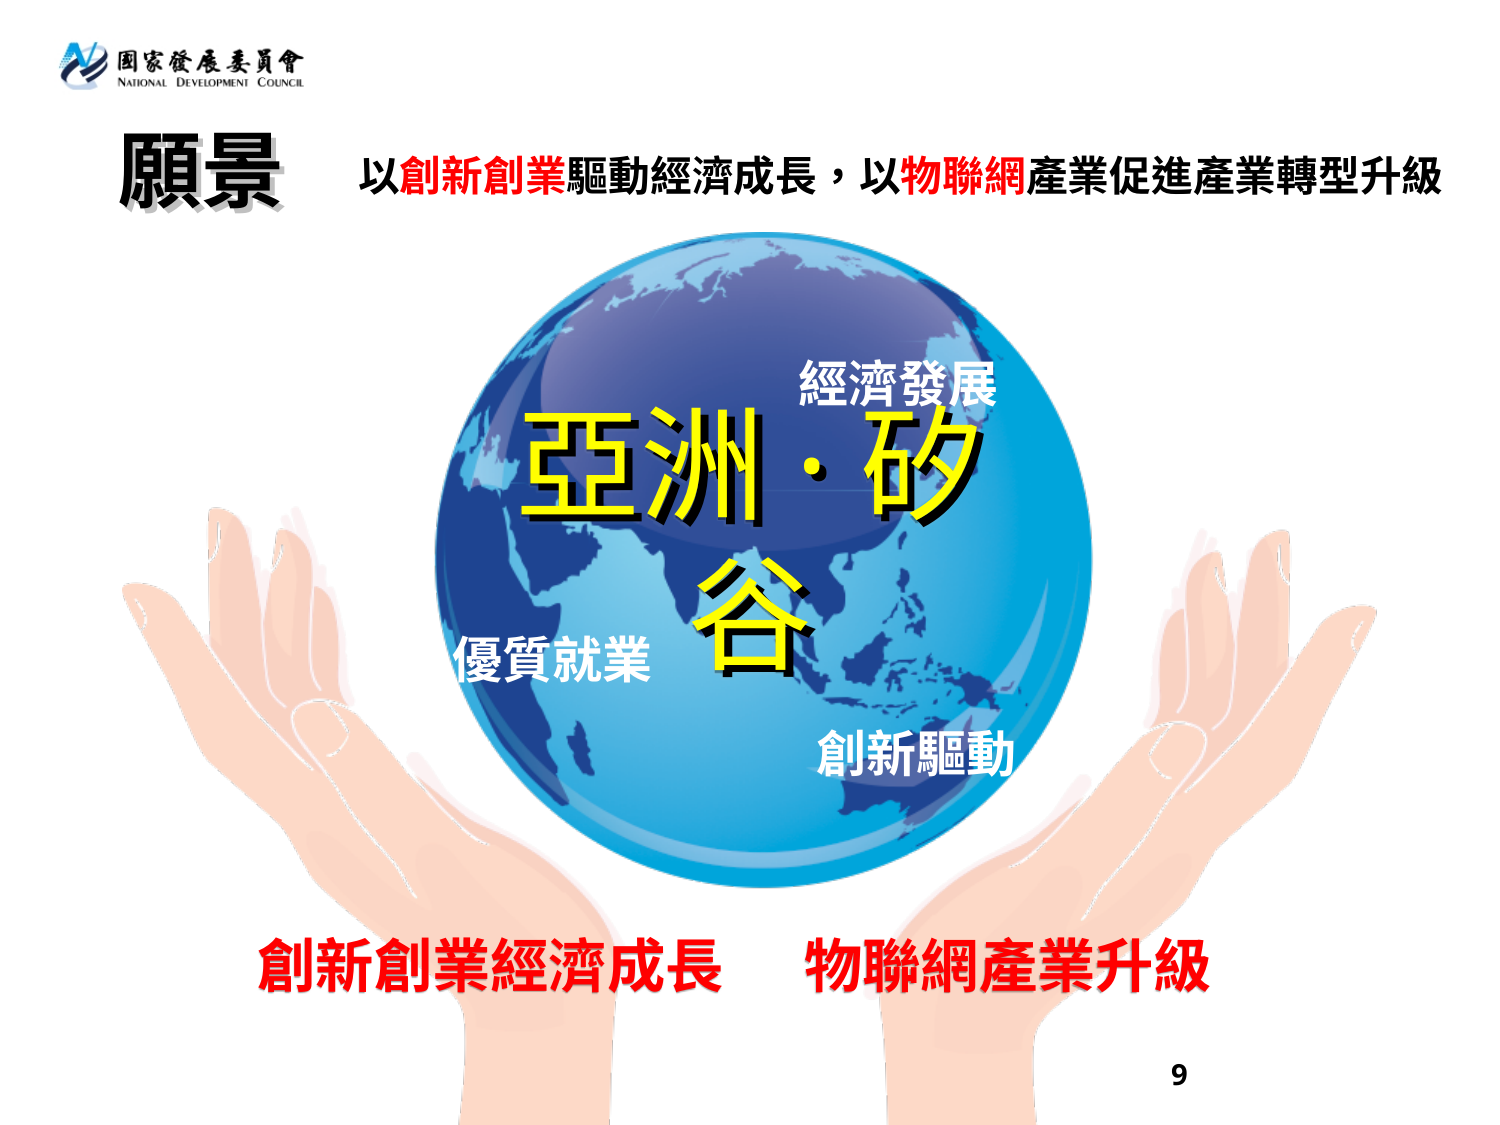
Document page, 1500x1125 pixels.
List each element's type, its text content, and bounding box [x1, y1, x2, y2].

text_box 以創新創業驅動經濟成長，以物聯網產業促進產業轉型升級 [343, 142, 1460, 208]
text_box 經濟發展 [791, 345, 1142, 420]
text_box 經濟發展 [960, 375, 968, 385]
title 願景 [103, 59, 1397, 278]
text_box 創新驅動 [809, 715, 1160, 790]
picture [122, 278, 1378, 1125]
text_box 創新創業經濟成長 [243, 929, 738, 999]
text_box 亞洲·矽谷 [467, 385, 1034, 685]
text_box 經濟發展 [863, 373, 877, 385]
text_box 物聯網產業升級 [797, 929, 1219, 999]
text_box 優質就業 [445, 621, 660, 696]
text_box 9 [1156, 1045, 1500, 1106]
